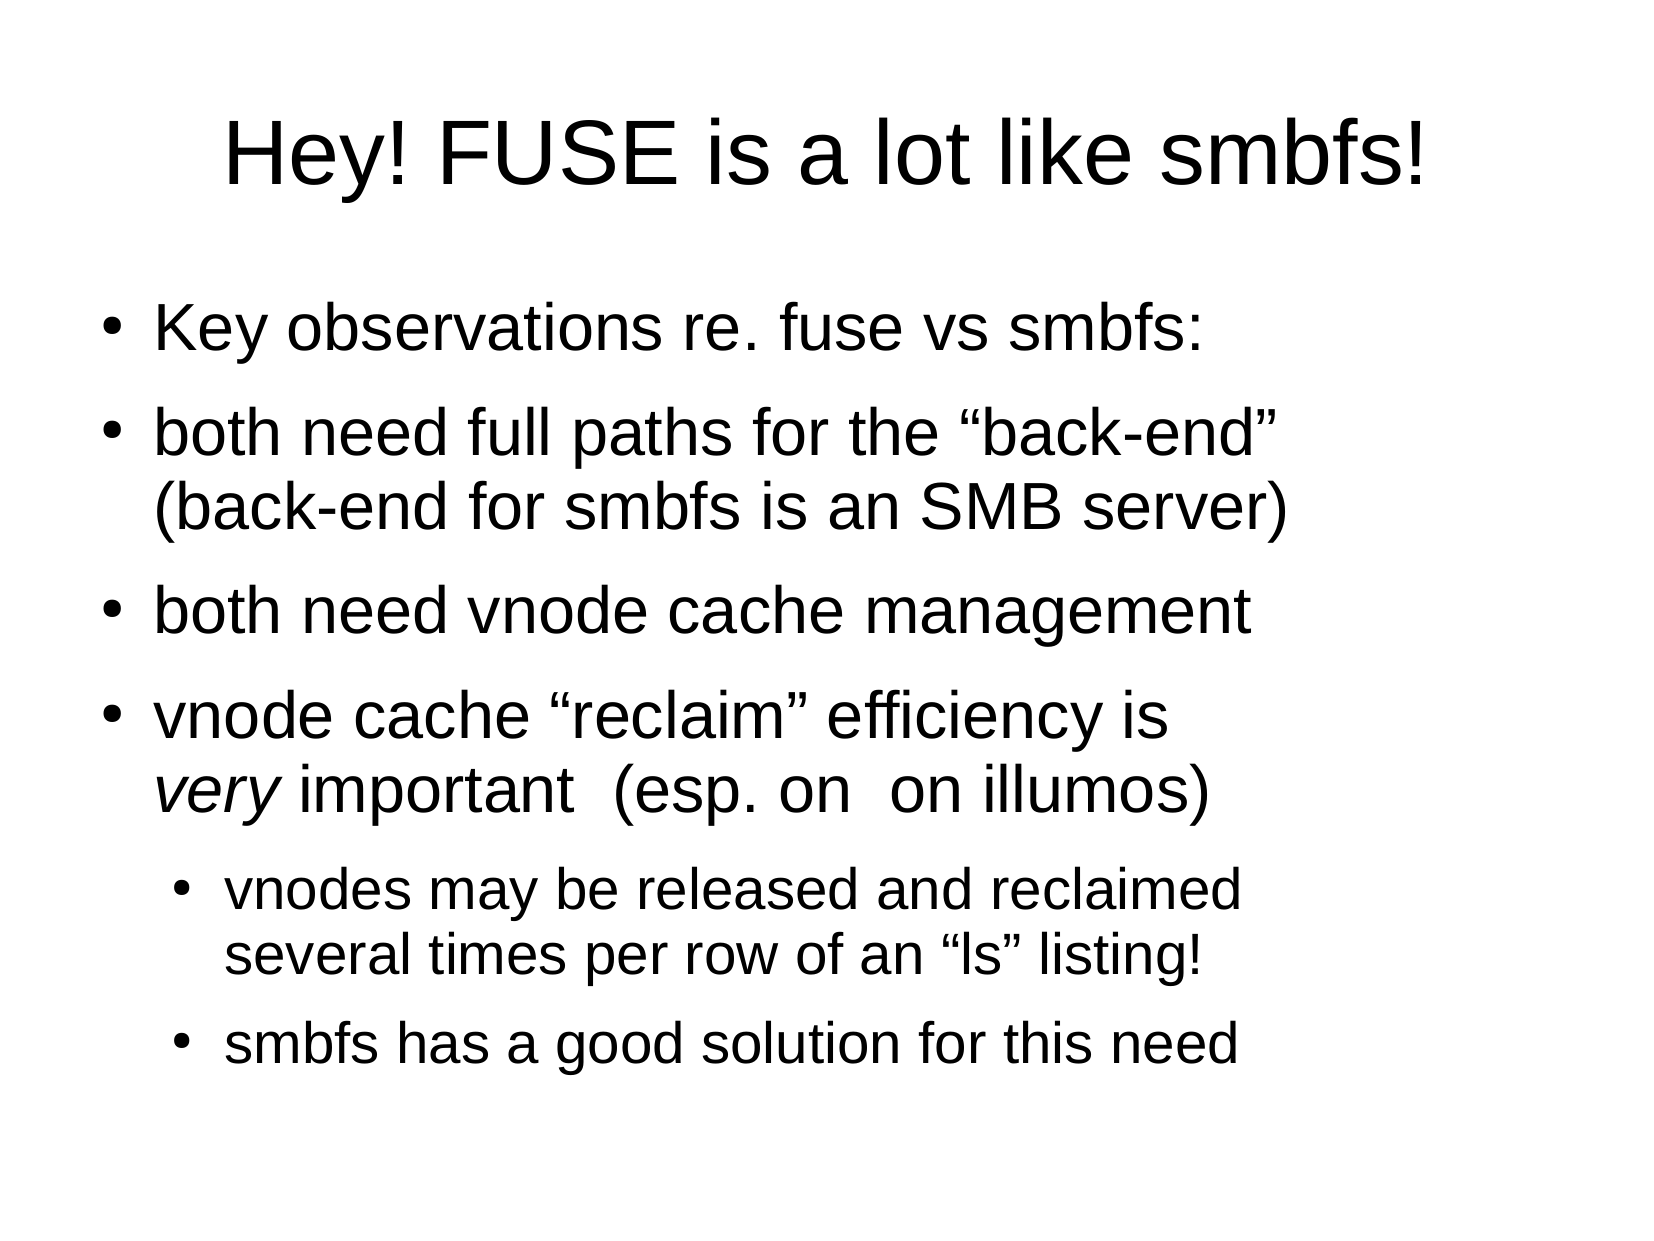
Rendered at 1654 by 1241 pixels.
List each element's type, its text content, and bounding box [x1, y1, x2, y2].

title Hey! FUSE is a lot like smbfs! [82, 49, 1571, 257]
list Key observations re. fuse vs smbfs: both need full paths for the “back-end” (back-end for smbfs is an SMB server) both need vnode cache management vnode cache “reclaim” efficiency is very important (esp. on on illumos) vnodes may be released and reclaimed several times per row of an “ls” listing! smbfs has a good solution for this need [82, 290, 1571, 1109]
